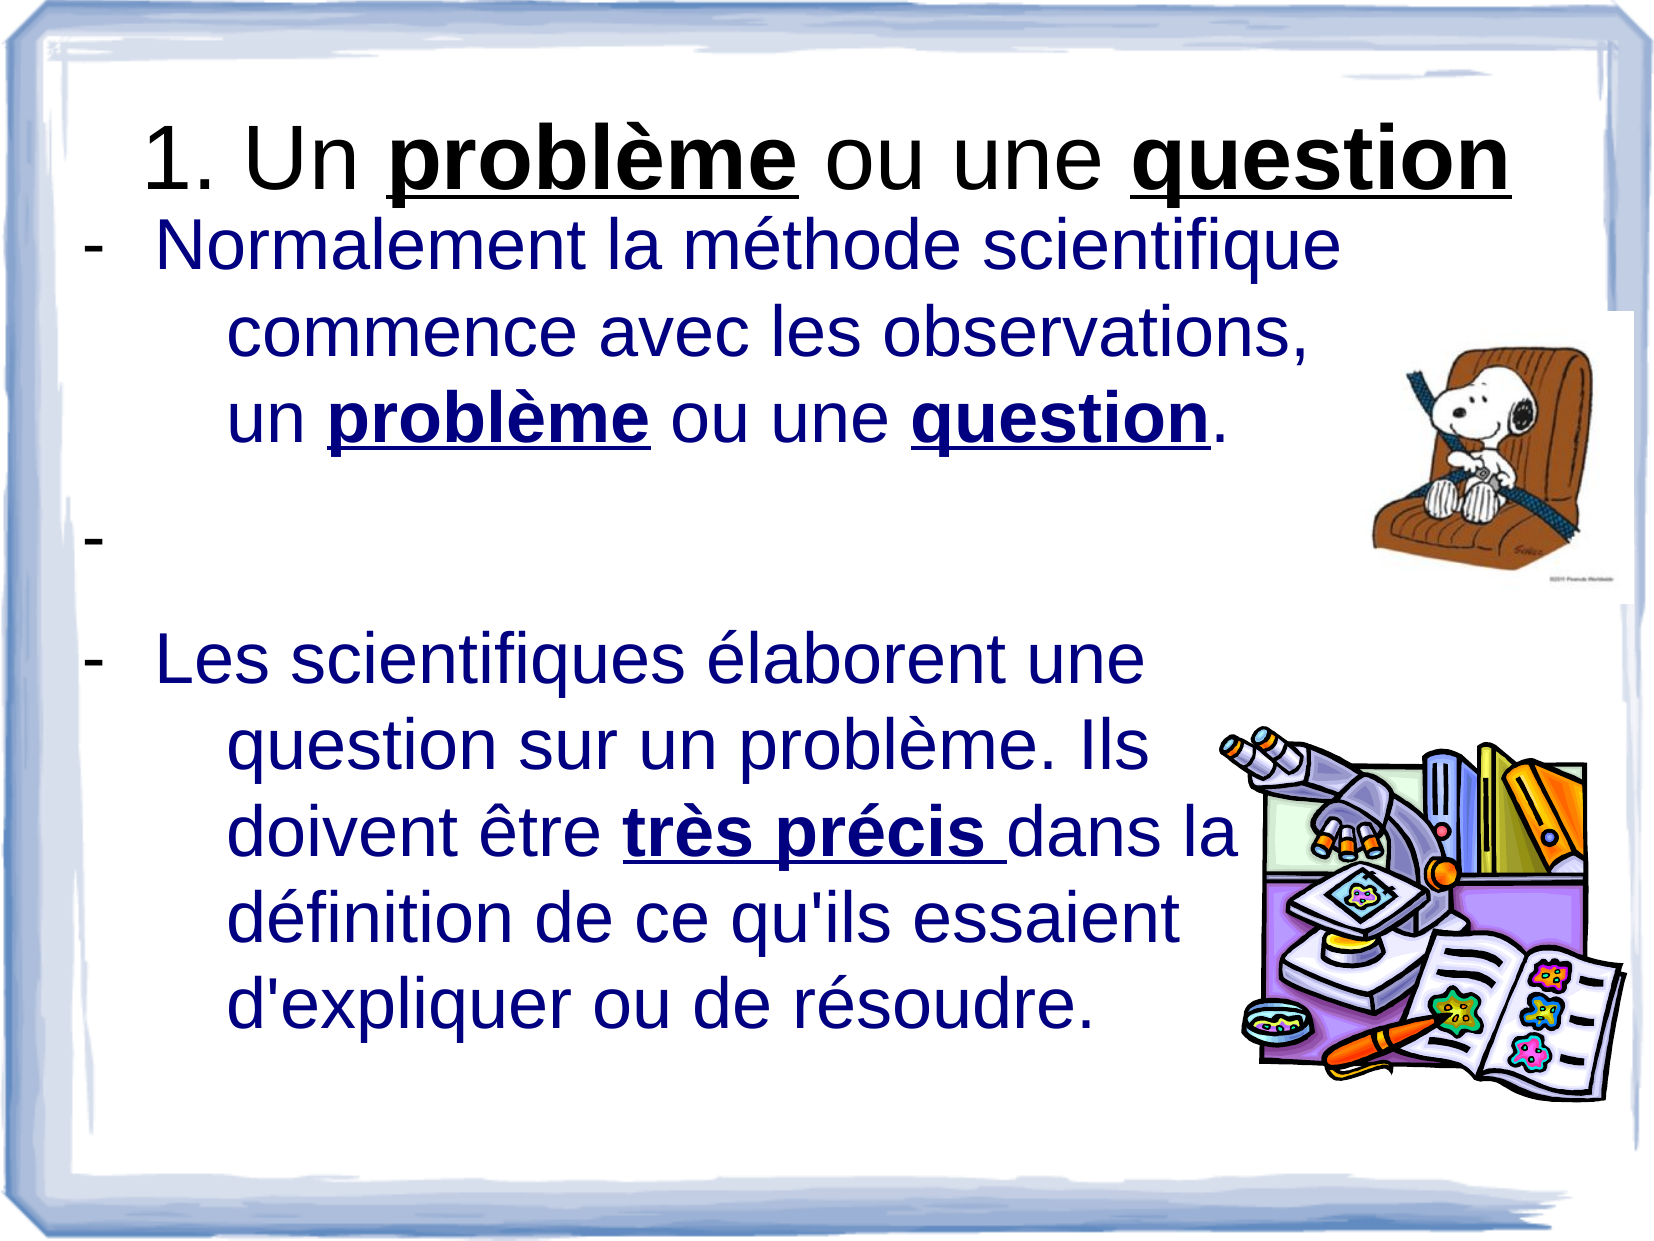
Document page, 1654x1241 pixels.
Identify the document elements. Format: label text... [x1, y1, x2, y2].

list Normalement la méthode scientifique commence avec les observations, un problème ou une question. Les scientifiques élaborent une question sur un problème. Ils doivent être très précis dans la définition de ce qu'ils essaient d'expliquer ou de résoudre. [82, 197, 1374, 1109]
title 1. Un problème ou une question [82, 49, 1571, 257]
picture [1341, 311, 1634, 604]
picture [1213, 720, 1634, 1109]
